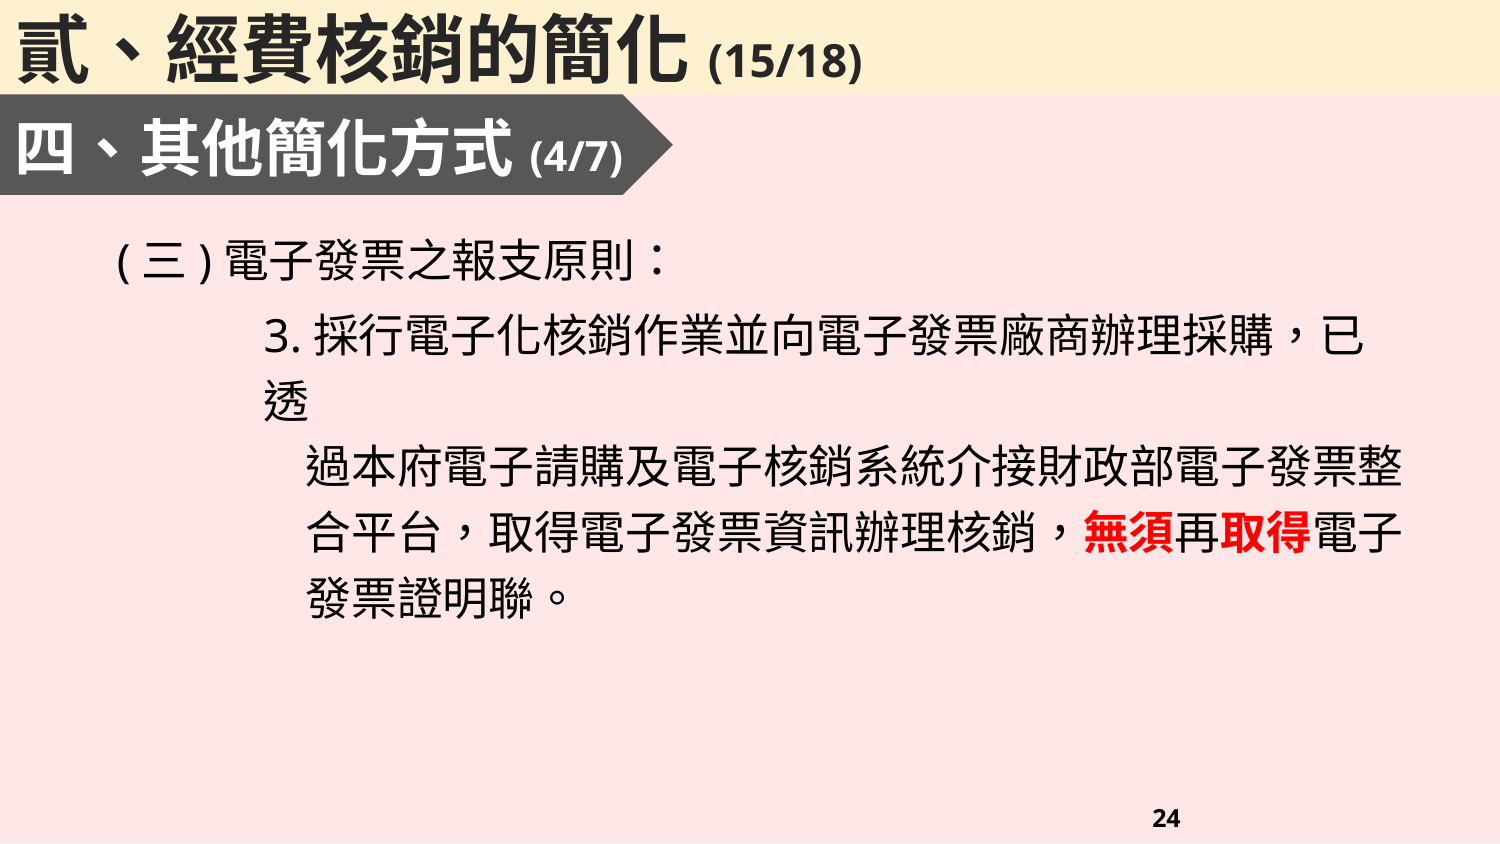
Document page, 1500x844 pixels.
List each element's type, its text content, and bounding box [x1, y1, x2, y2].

text_box 貳、經費核銷的簡化(15/18) [0, 0, 1500, 95]
list (三)電子發票之報支原則： 3.採行電子化核銷作業並向電子發票廠商辦理採購，已透 過本府電子請購及電子核銷系統介接財政部電子發票整 合平台，取得電子發票資訊辦理核銷，無須再取得電子 發票證明聯。 [101, 213, 1421, 828]
text_box 23 [1137, 671, 1498, 844]
text_box 四、其他簡化方式(4/7) [0, 97, 648, 195]
text_box [0, 94, 1500, 844]
